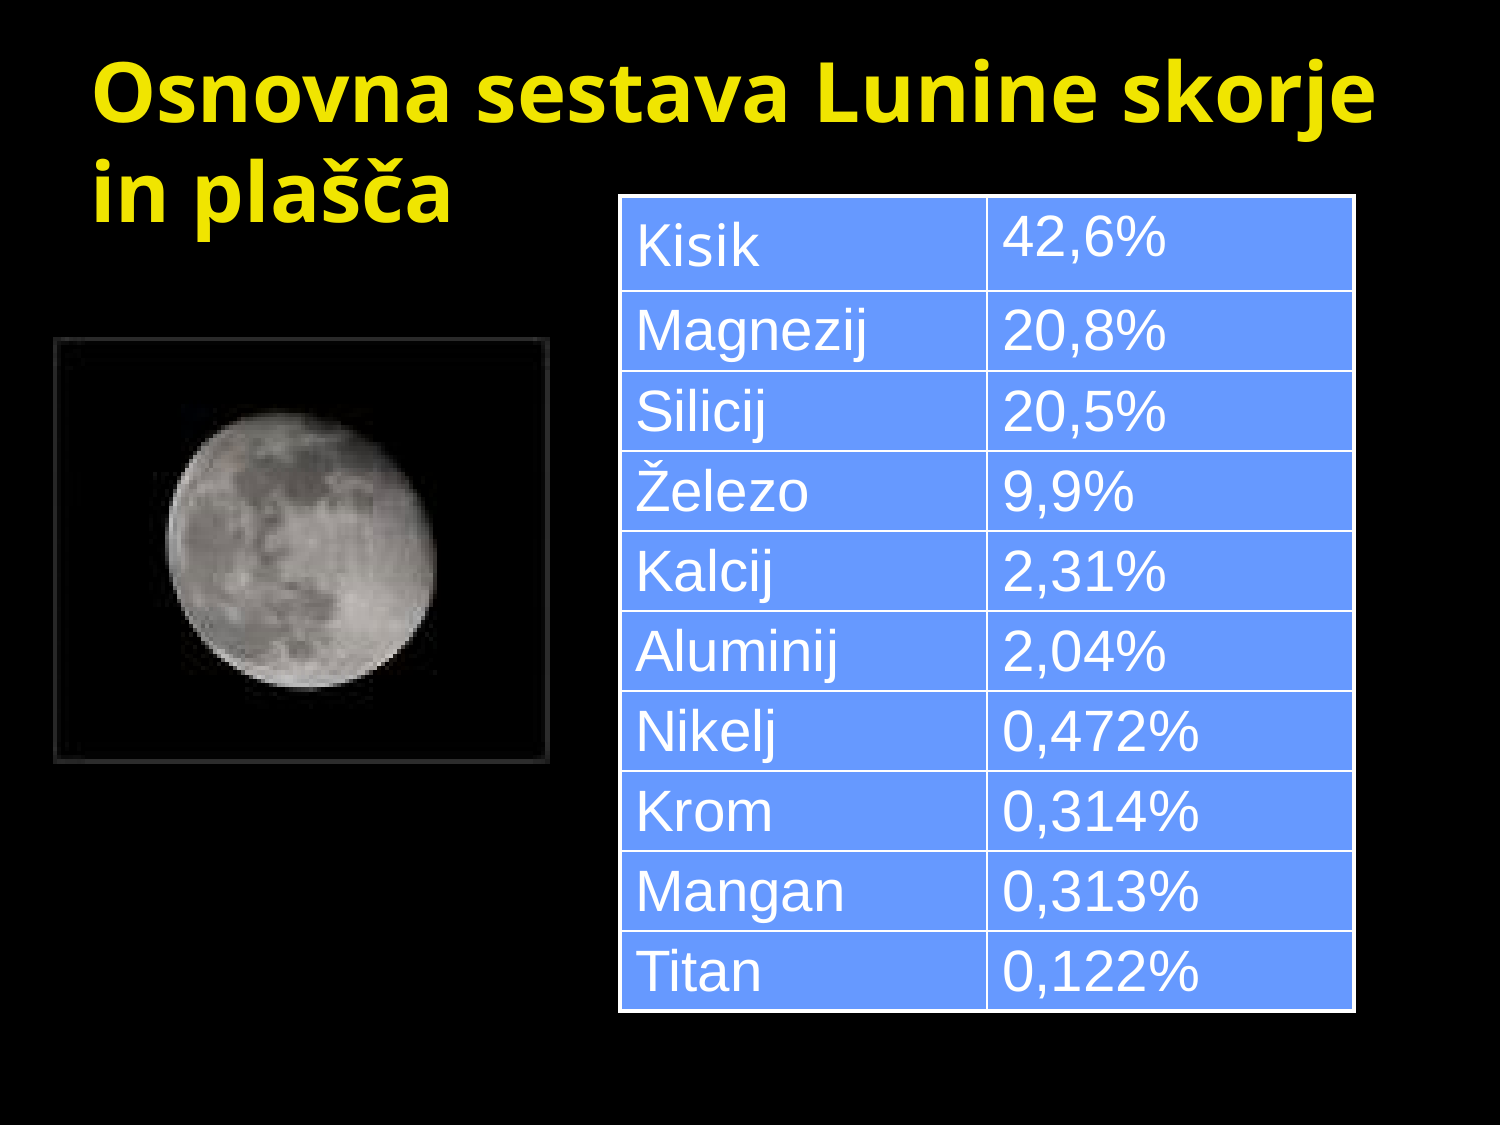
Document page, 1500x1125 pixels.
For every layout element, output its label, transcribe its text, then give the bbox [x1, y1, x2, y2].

table_cell 20,8% [988, 292, 1352, 370]
title Osnovna sestava Lunine skorje in plašča [75, 45, 1425, 233]
table_cell 0,122% [988, 932, 1352, 1009]
table_cell Magnezij [622, 292, 986, 370]
table_cell Aluminij [622, 612, 986, 690]
table_cell 2,04% [988, 612, 1352, 690]
table_cell Titan [622, 932, 986, 1009]
table_cell 9,9% [988, 452, 1352, 530]
table_cell 0,314% [988, 772, 1352, 850]
table_cell Kalcij [622, 532, 986, 610]
picture [53, 337, 550, 764]
table_cell Nikelj [622, 692, 986, 770]
table_cell Železo [622, 452, 986, 530]
table_cell Silicij [622, 372, 986, 450]
table_header 42,6% [988, 198, 1352, 290]
table_cell 20,5% [988, 372, 1352, 450]
table_header Kisik [622, 198, 986, 290]
table_cell Krom [622, 772, 986, 850]
table_cell 0,313% [988, 852, 1352, 930]
table_cell 2,31% [988, 532, 1352, 610]
table_cell Mangan [622, 852, 986, 930]
table_cell 0,472% [988, 692, 1352, 770]
